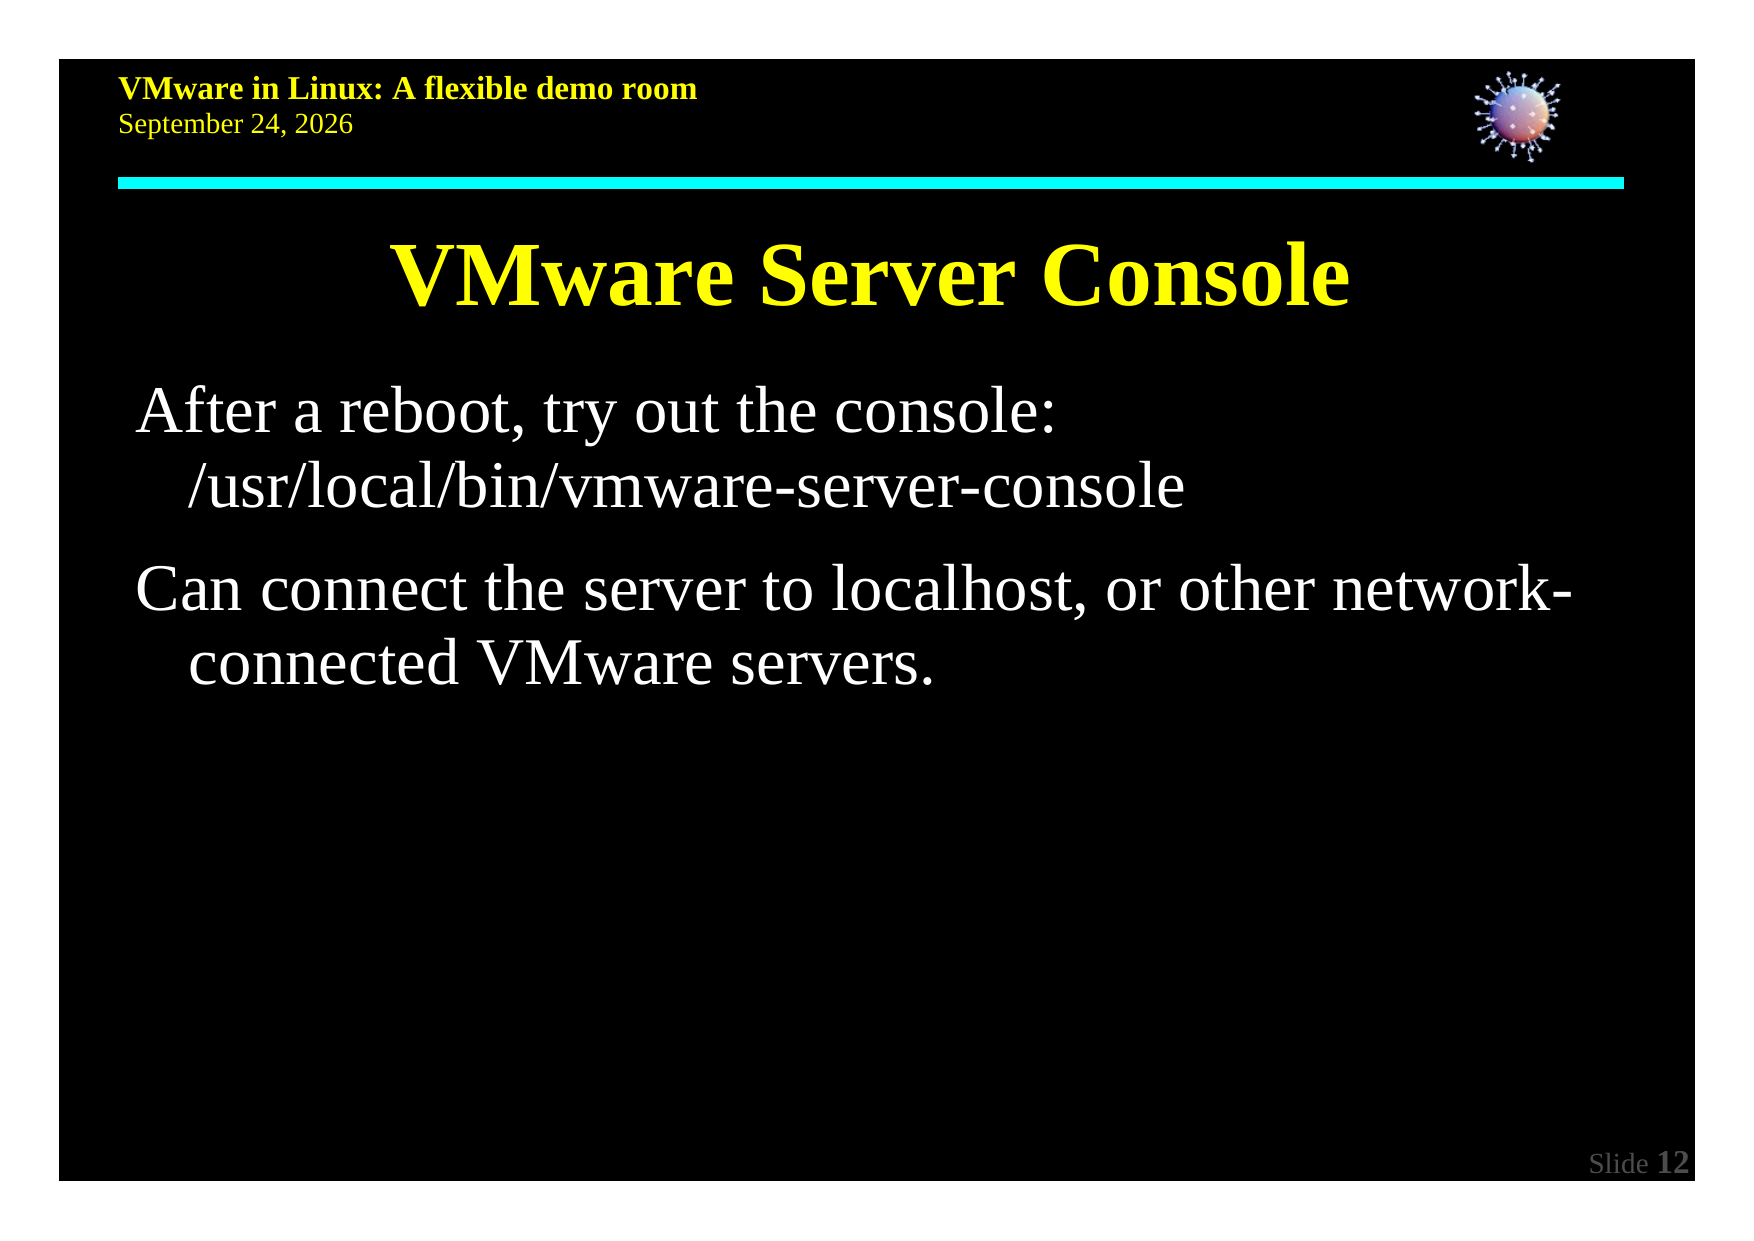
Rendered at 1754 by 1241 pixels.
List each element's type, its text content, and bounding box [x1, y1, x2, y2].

title VMware Server Console [118, 200, 1625, 349]
picture [1464, 63, 1569, 174]
list After a reboot, try out the console: /usr/local/bin/vmware-server-console Can connect the server to localhost, or other network-connected VMware servers. [118, 373, 1625, 1134]
